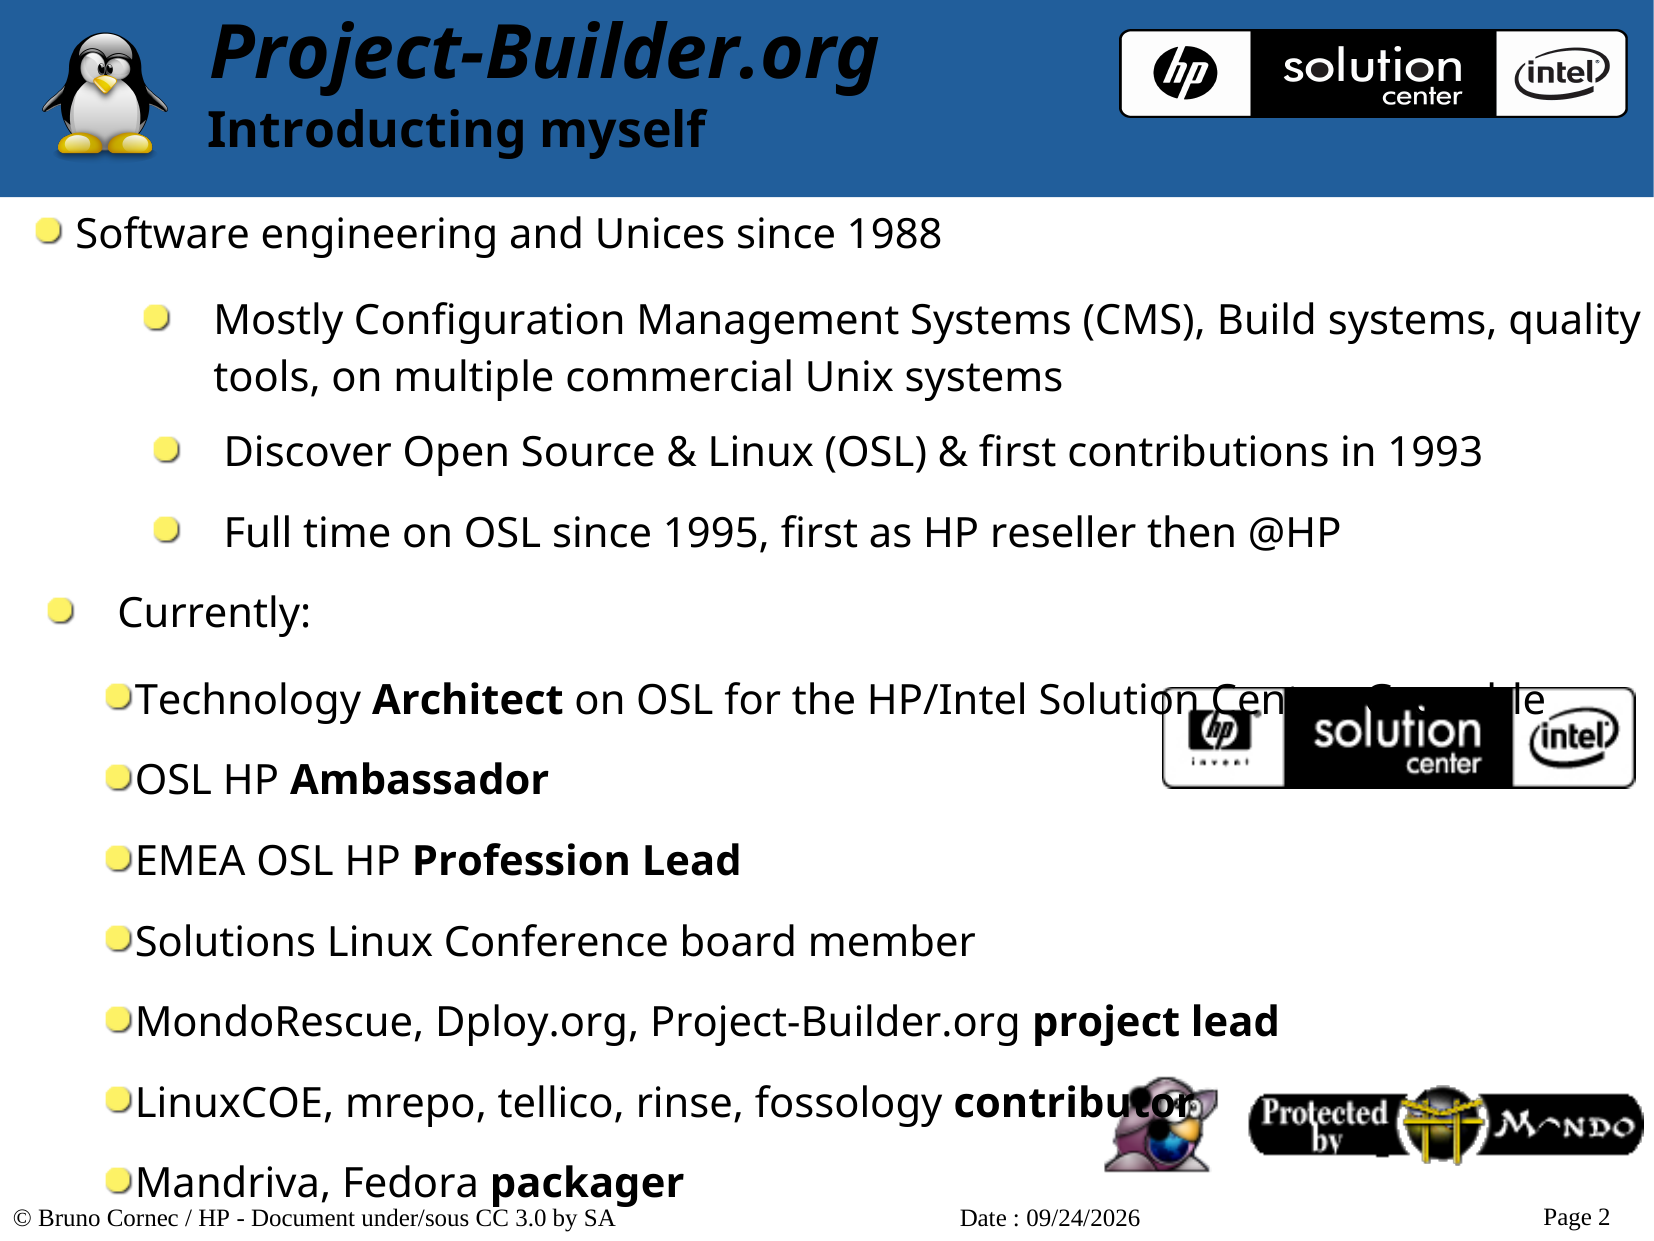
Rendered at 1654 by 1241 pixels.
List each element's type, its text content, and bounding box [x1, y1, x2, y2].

picture [104, 1166, 135, 1197]
list Software engineering and Unices since 1988 Mostly Configuration Management Systems (CMS), Build systems, quality tools, on multiple commercial Unix systems Discover Open Source & Linux (OSL) & first contributions in 1993 Full time on OSL since 1995, first as HP reseller then @HP Currently: Technology Architect on OSL for the HP/Intel Solution Center, Grenoble OSL HP Ambassador EMEA OSL HP Profession Lead Solutions Linux Conference board member MondoRescue, Dploy.org, Project-Builder.org project lead LinuxCOE, mrepo, tellico, rinse, fossology contributor Mandriva, Fedora packager [34, 203, 1654, 1155]
title Introducting myself [207, 26, 1465, 203]
picture [1465, 29, 1628, 118]
picture [1074, 1155, 1644, 1208]
picture [42, 29, 168, 167]
